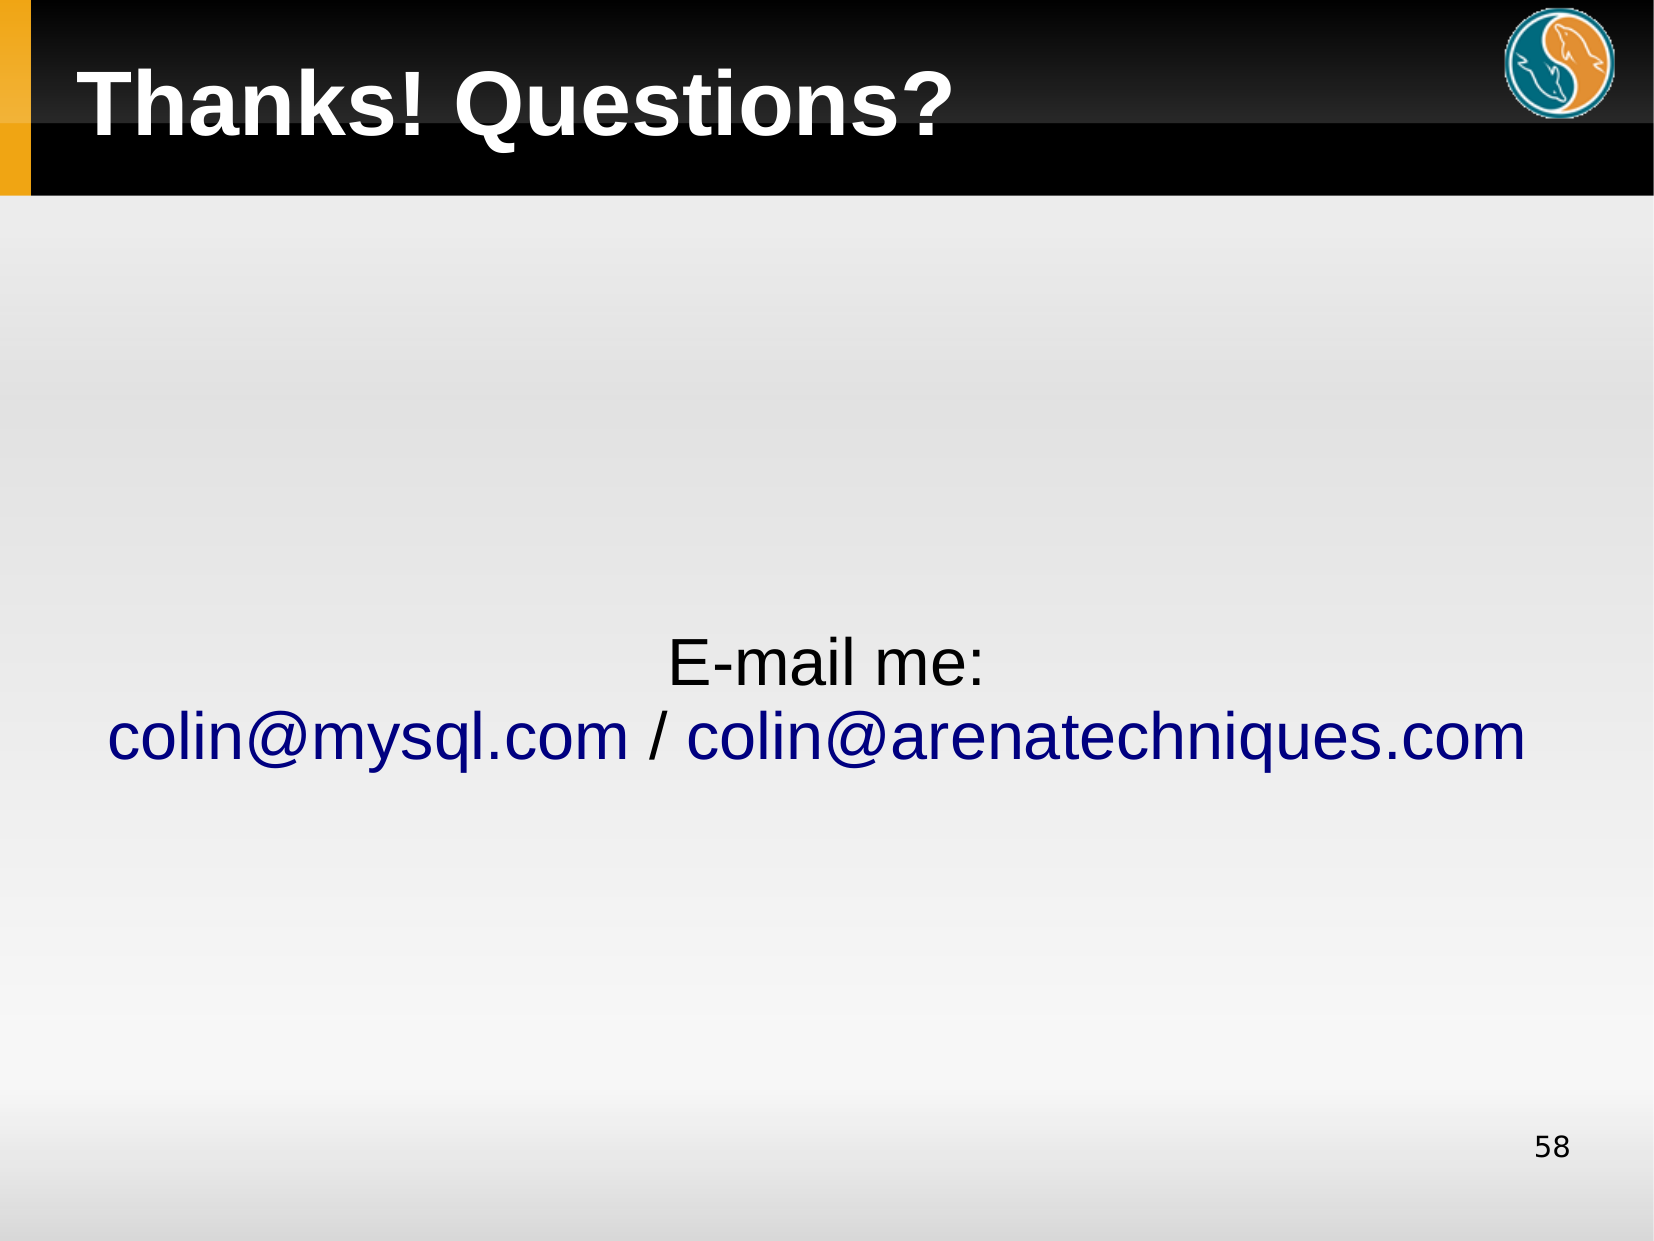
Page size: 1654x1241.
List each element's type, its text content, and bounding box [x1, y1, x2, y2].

picture [0, 0, 1654, 1241]
title Thanks! Questions? [76, 0, 1565, 208]
subtitle E-mail me: colin@mysql.com / colin@arenatechniques.com [82, 297, 1571, 1102]
